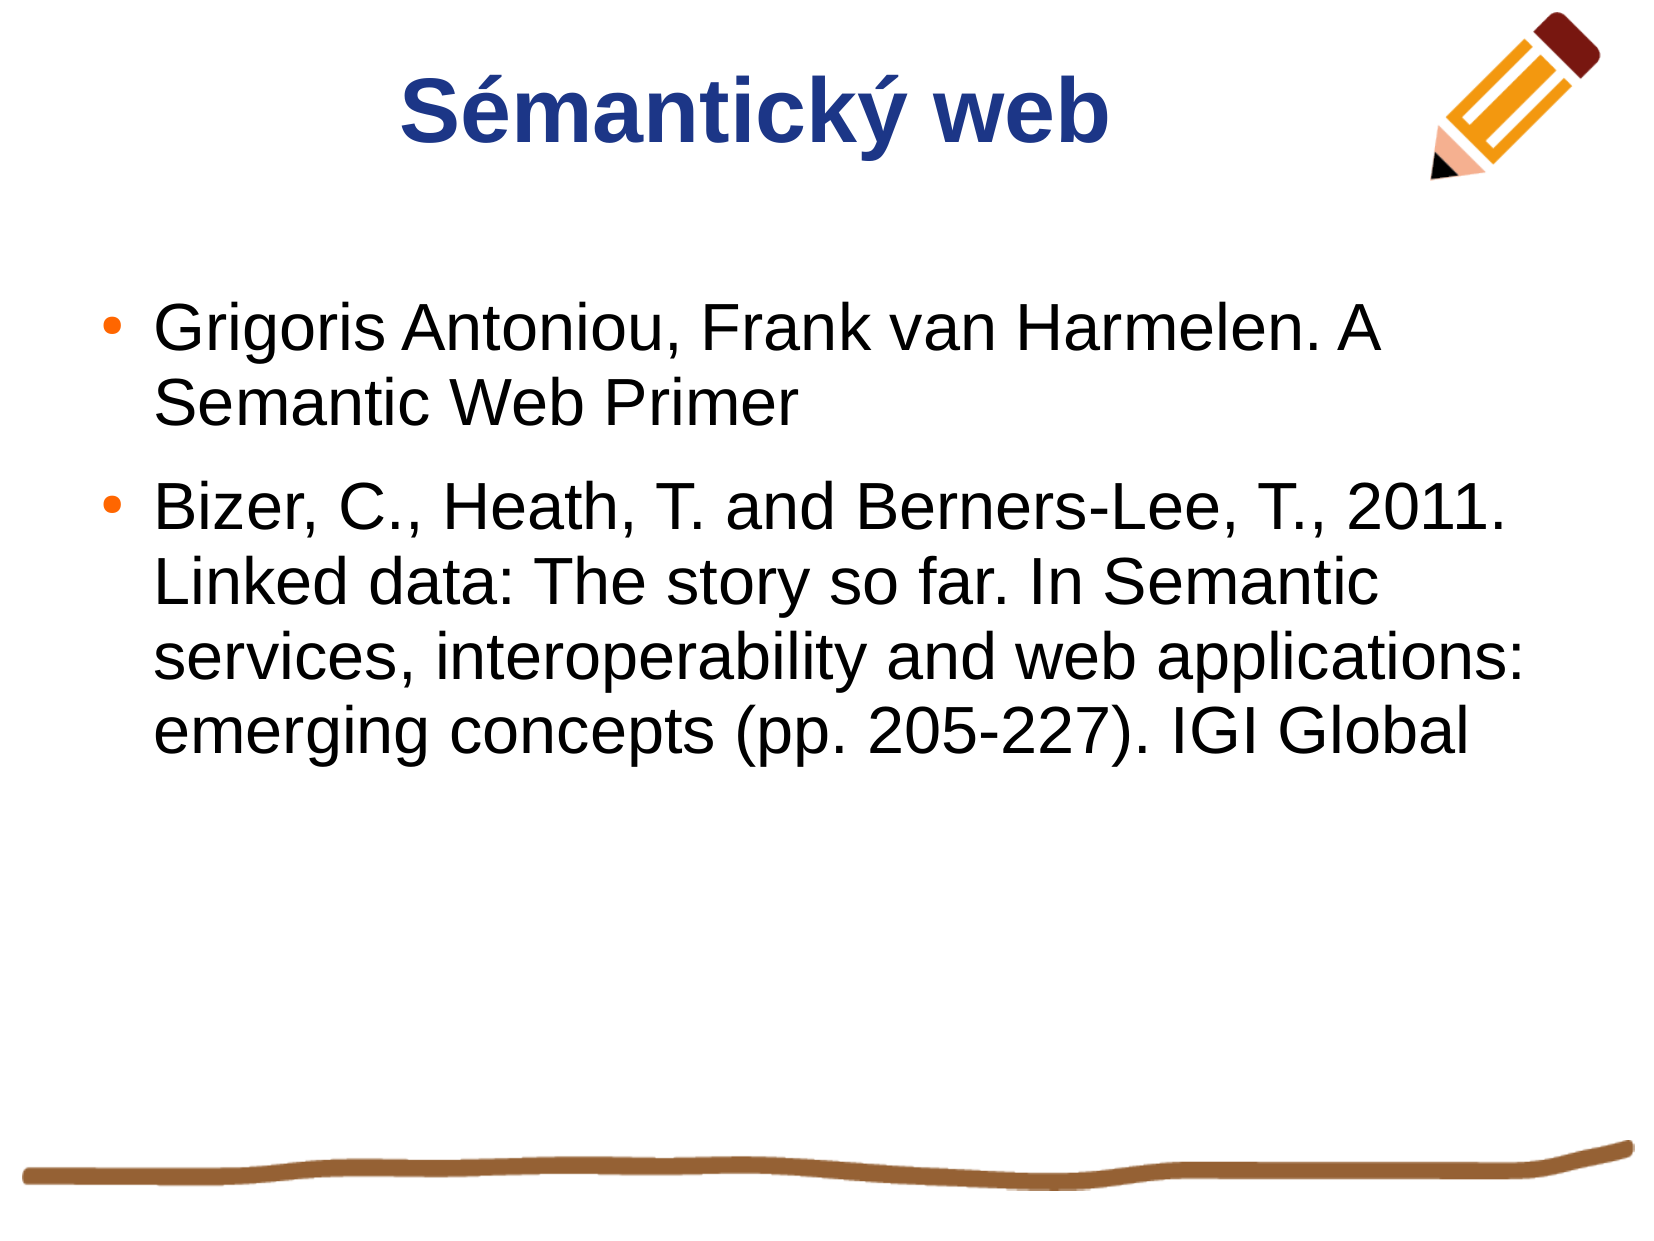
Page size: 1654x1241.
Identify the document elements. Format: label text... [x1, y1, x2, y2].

picture [1430, 12, 1601, 181]
list Grigoris Antoniou, Frank van Harmelen. A Semantic Web Primer Bizer, C., Heath, T. and Berners-Lee, T., 2011. Linked data: The story so far. In Semantic services, interoperability and web applications: emerging concepts (pp. 205-227). IGI Global [82, 290, 1571, 1122]
title Sémantický web [82, 49, 1430, 172]
picture [22, 1140, 1635, 1191]
